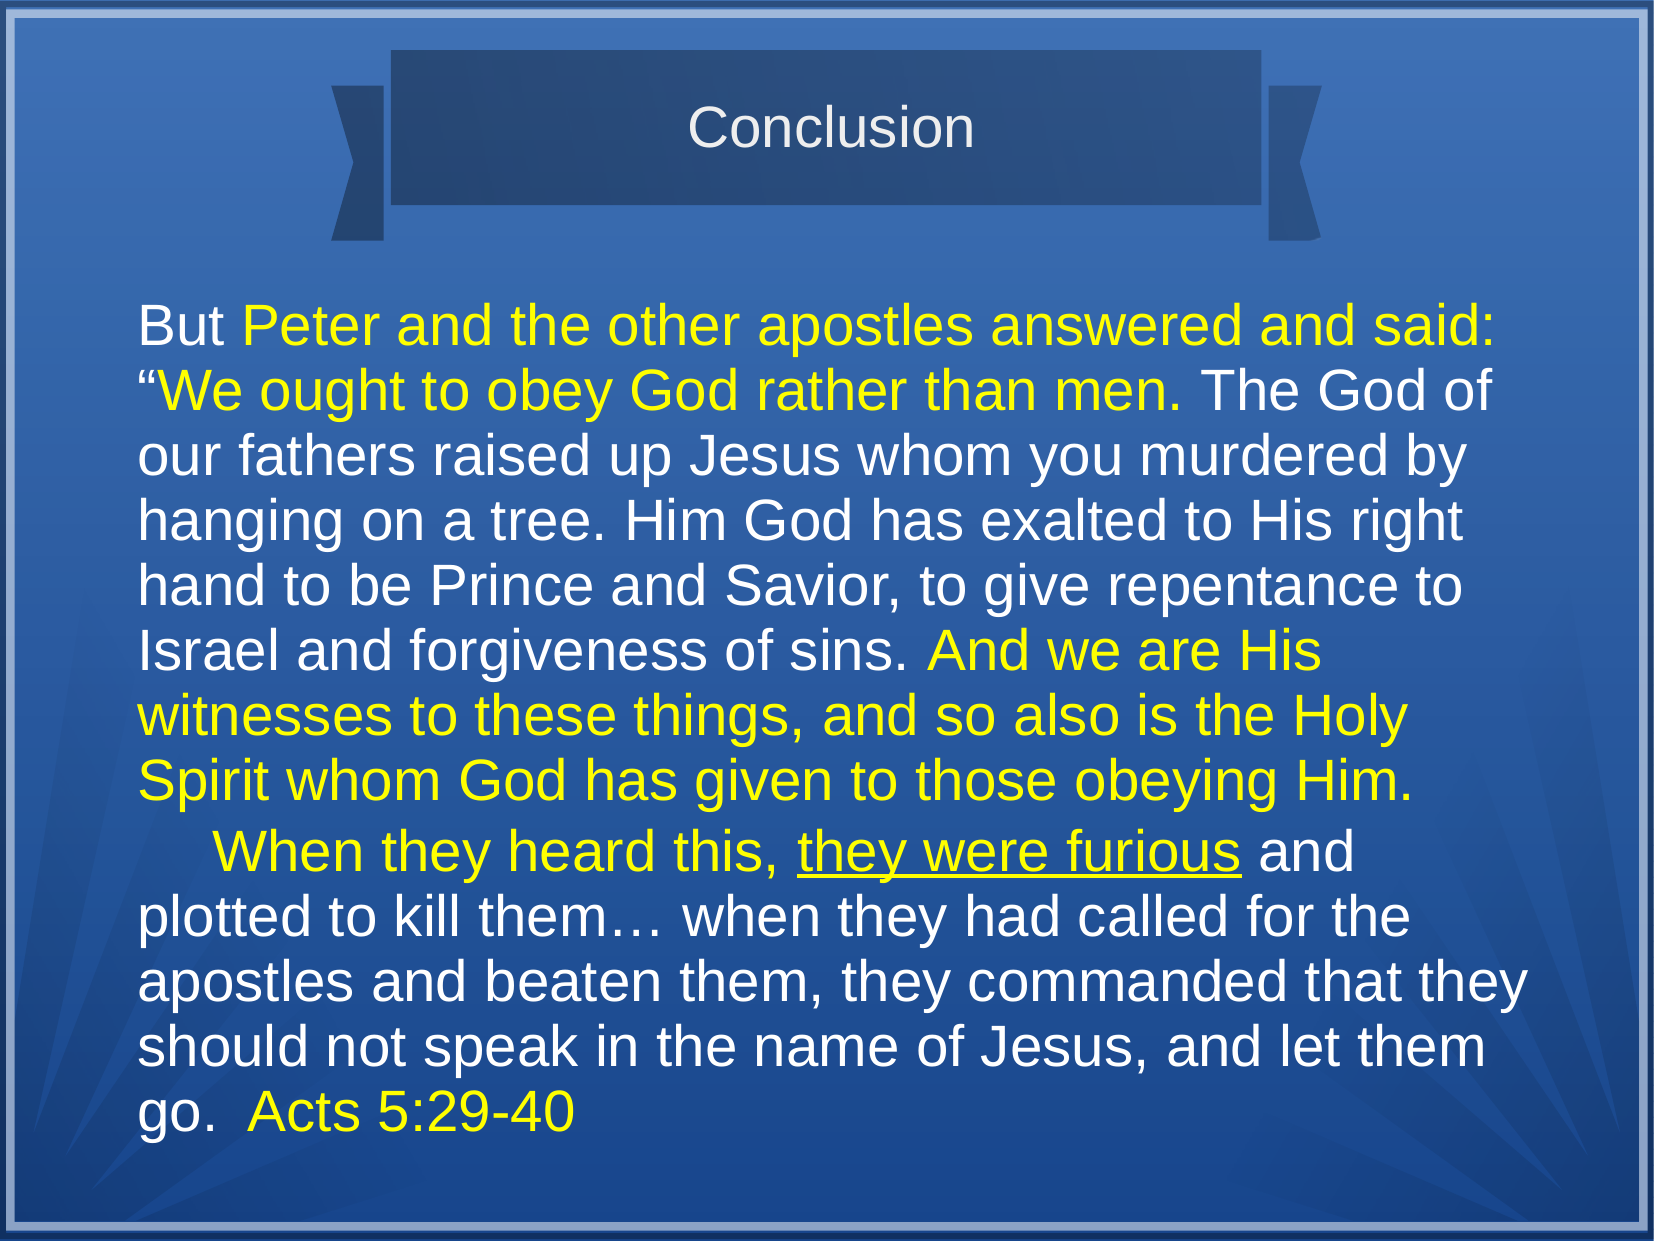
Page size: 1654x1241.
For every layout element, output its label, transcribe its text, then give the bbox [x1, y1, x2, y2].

text_box But Peter and the other apostles answered and said: “We ought to obey God rather than men. The God of our fathers raised up Jesus whom you murdered by hanging on a tree. Him God has exalted to His right hand to be Prince and Savior, to give repentance to Israel and forgiveness of sins. And we are His witnesses to these things, and so also is the Holy Spirit whom God has given to those obeying Him. When they heard this, they were furious and plotted to kill them… when they had called for the apostles and beaten them, they commanded that they should not speak in the name of Jesus, and let them go. Acts 5:29-40 [122, 285, 1560, 1241]
text_box Conclusion [576, 73, 1087, 182]
